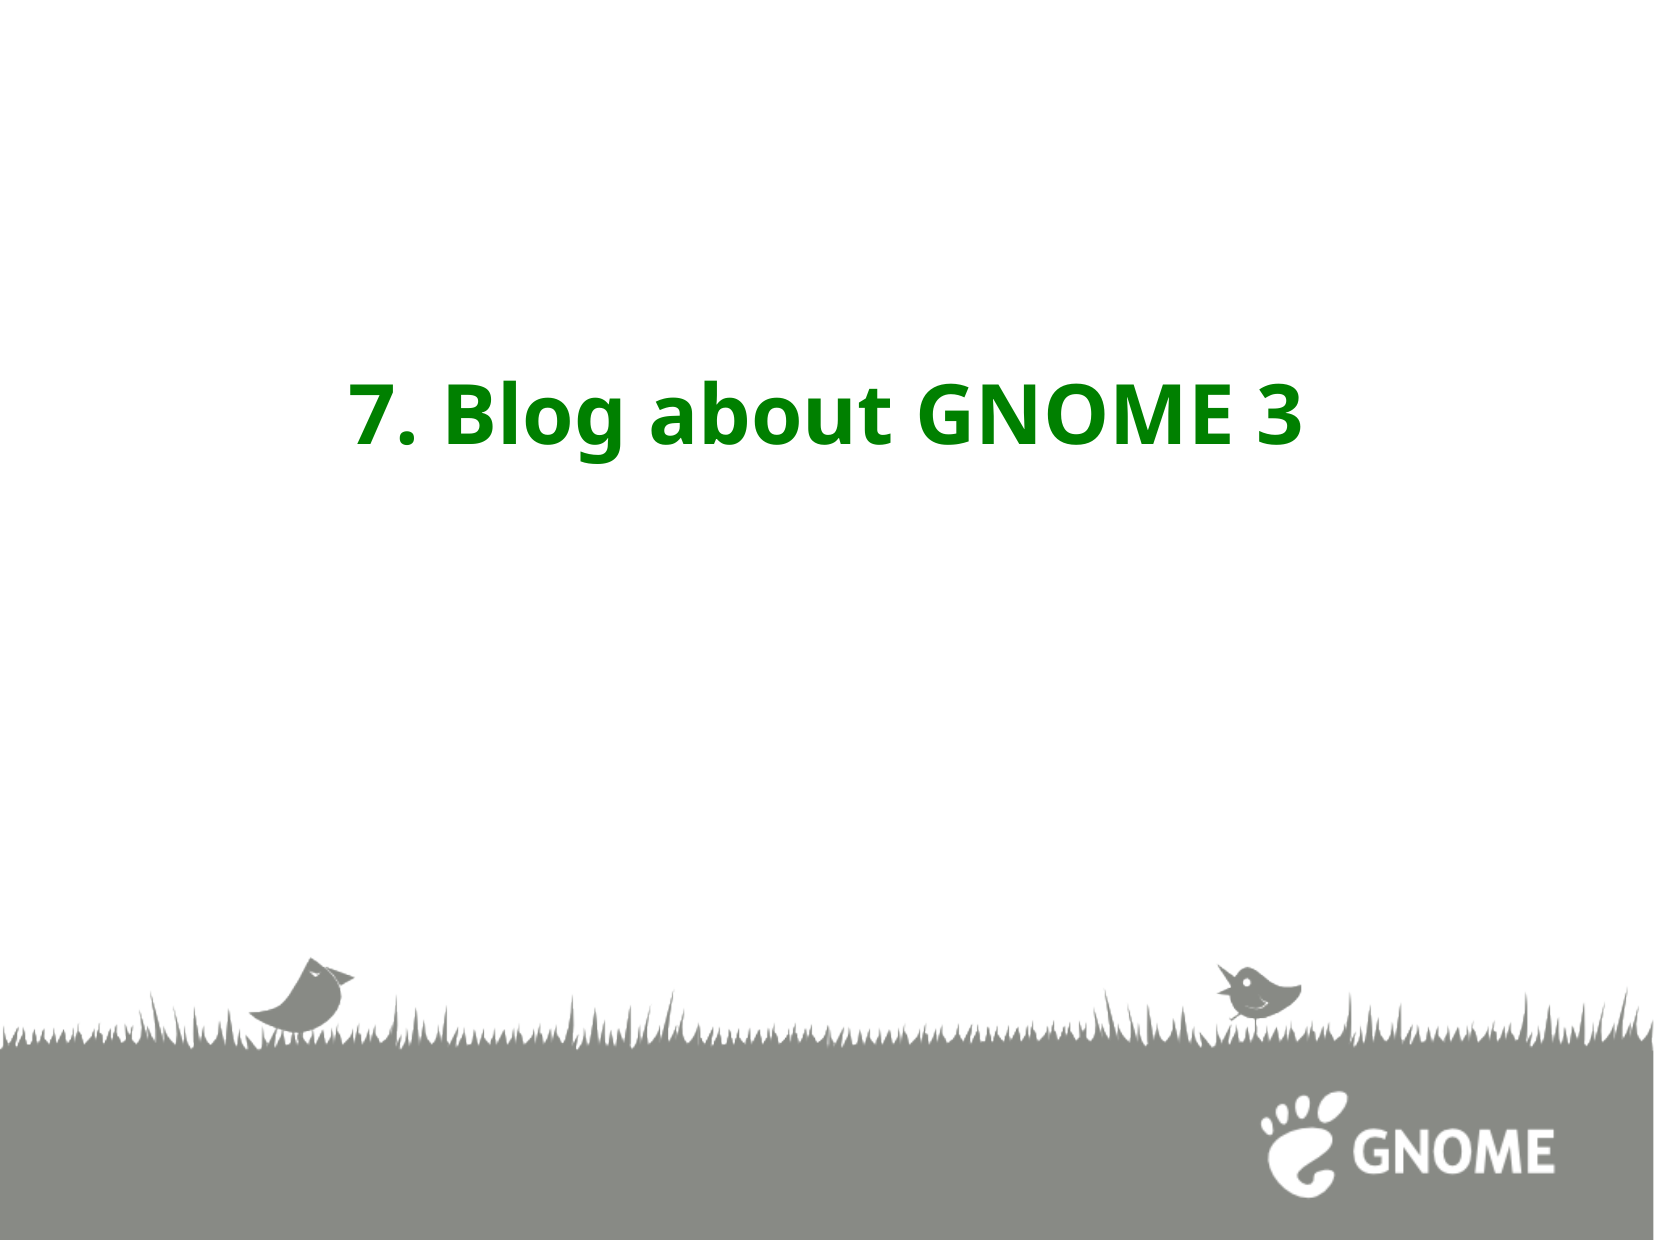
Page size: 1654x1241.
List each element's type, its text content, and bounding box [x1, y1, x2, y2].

text_box 7. Blog about GNOME 3 [0, 348, 1653, 476]
picture [0, 0, 1654, 1241]
